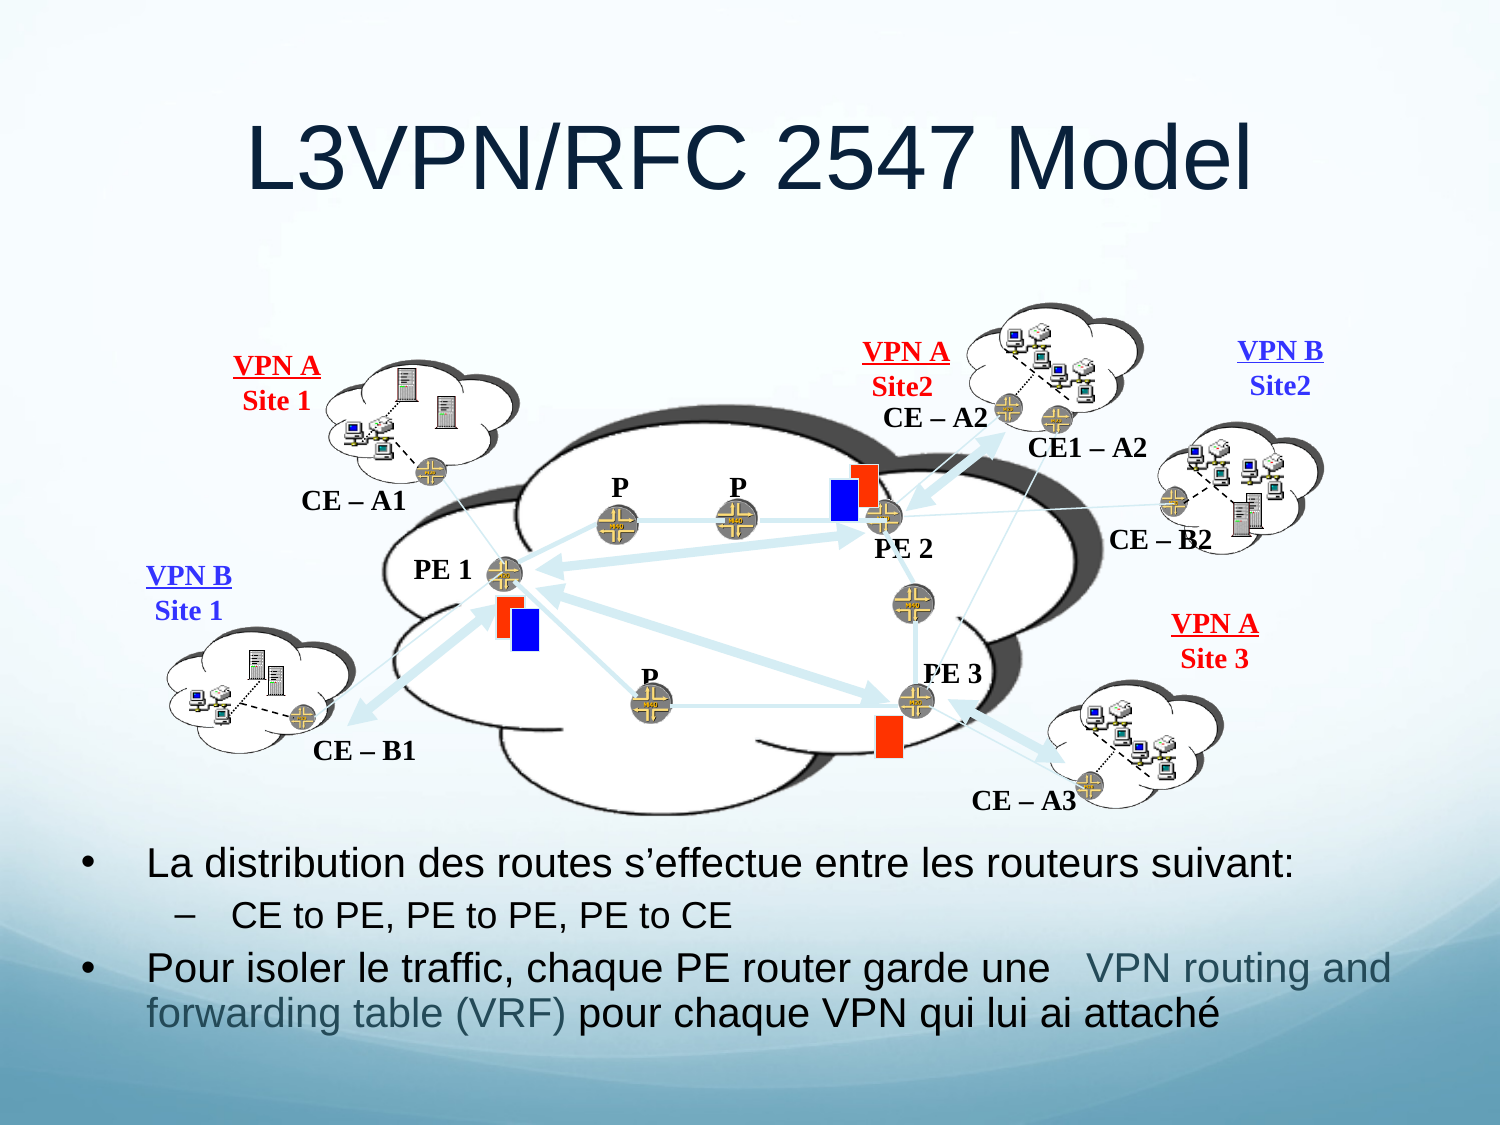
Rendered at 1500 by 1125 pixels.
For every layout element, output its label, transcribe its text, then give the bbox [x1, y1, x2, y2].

text_box CE1 – A2 [1012, 420, 1194, 472]
text_box CE – A2 [868, 390, 1011, 442]
text_box P [626, 651, 696, 703]
text_box PE 2 [890, 521, 952, 573]
text_box P [648, 670, 653, 679]
text_box VPN A Site 1 [175, 338, 379, 460]
text_box P [714, 460, 807, 512]
text_box [496, 595, 540, 652]
text_box P [626, 691, 630, 703]
text_box CE – B2 [1093, 512, 1236, 563]
text_box [874, 715, 904, 759]
text_box CE – A1 [286, 473, 423, 525]
text_box CE – A3 [956, 773, 1099, 824]
text_box La distribution des routes s’effectue entre les routeurs suivant: CE to PE, PE to PE, PE to CE Pour isoler le traffic, chaque PE router garde une VPN routing and forwarding table (VRF) pour chaque VPN qui lui ai attaché [66, 833, 1421, 944]
picture [0, 0, 1500, 1125]
text_box VPN B Site2 [1170, 323, 1391, 409]
text_box PE 3 [908, 646, 1006, 697]
text_box P [596, 461, 666, 512]
text_box VPN A Site2 [818, 324, 994, 411]
text_box VPN B Site 1 [108, 548, 270, 635]
text_box VPN A Site 3 [1127, 596, 1303, 682]
text_box CE – B1 [297, 723, 435, 775]
text_box PE 1 [398, 542, 507, 594]
text_box PE 2 [859, 534, 904, 573]
text_box L3VPN/RFC 2547 Model [75, 99, 1426, 205]
text_box [829, 464, 879, 523]
